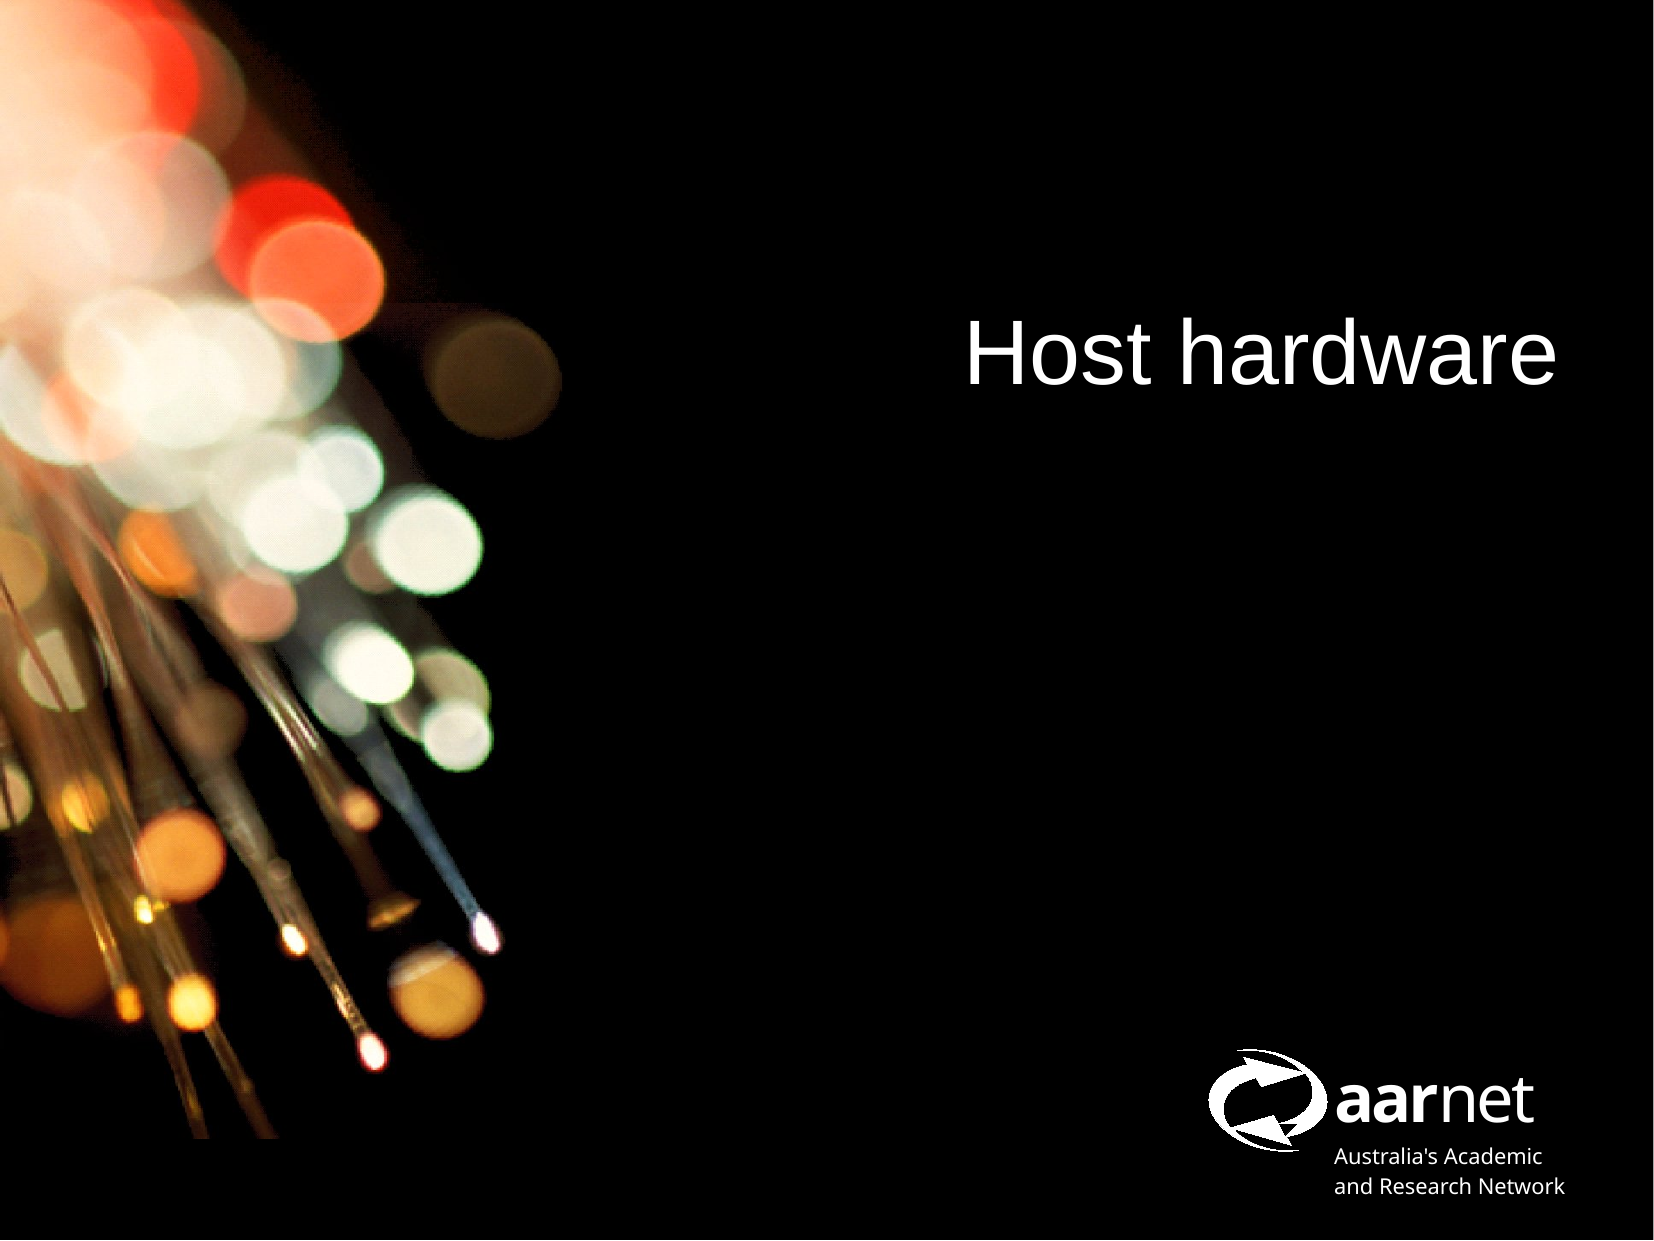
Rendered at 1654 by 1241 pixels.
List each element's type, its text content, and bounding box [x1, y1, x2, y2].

text_box aarnet Australia's Academic and Research Network [1319, 1043, 1595, 1192]
text_box [1208, 1049, 1328, 1152]
picture [0, 0, 564, 1139]
title Host hardware [554, 195, 1561, 510]
